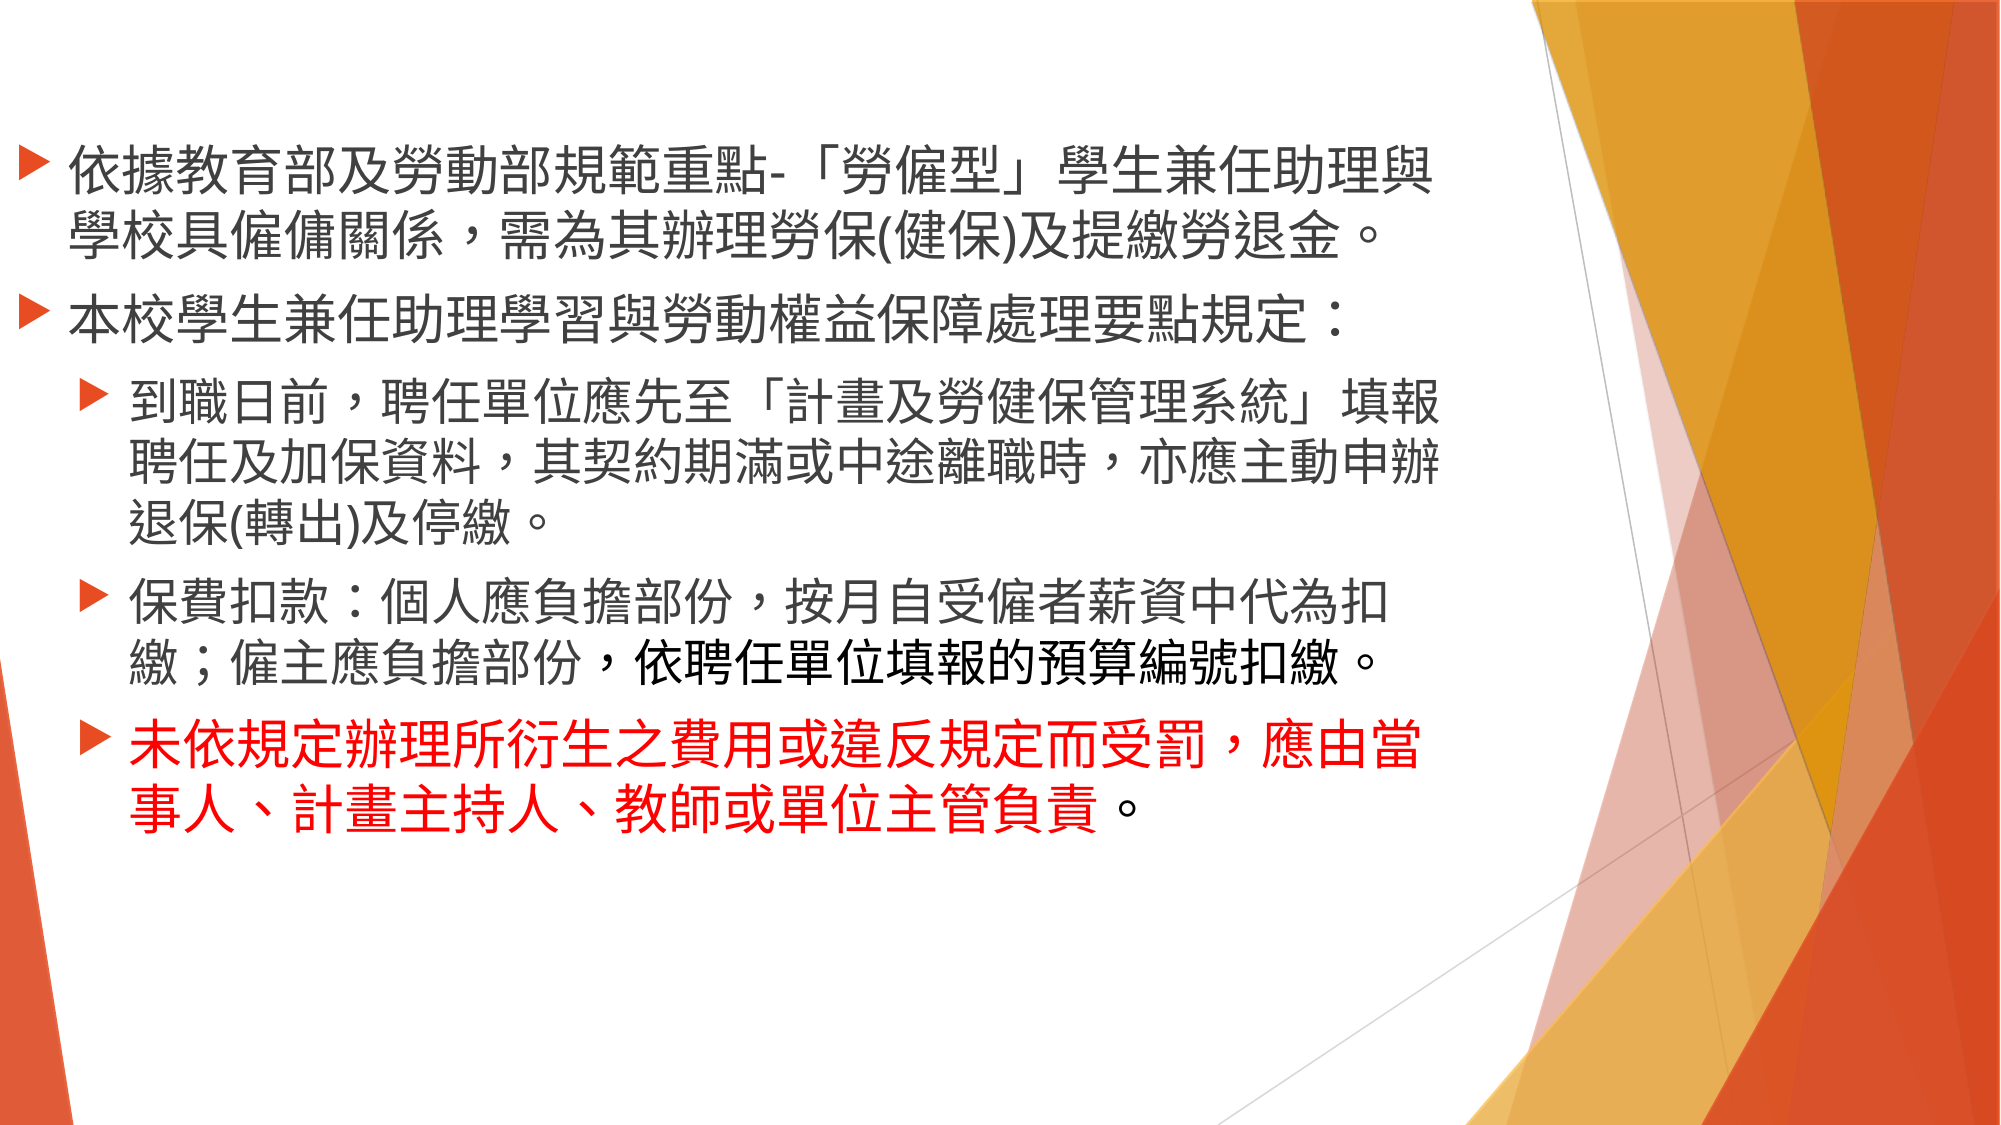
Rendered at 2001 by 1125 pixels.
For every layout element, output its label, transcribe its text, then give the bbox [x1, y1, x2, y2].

list 依據教育部及勞動部規範重點-「勞僱型」學生兼任助理與學校具僱傭關係，需為其辦理勞保(健保)及提繳勞退金。 本校學生兼任助理學習與勞動權益保障處理要點規定： 到職日前，聘任單位應先至「計畫及勞健保管理系統」填報聘任及加保資料，其契約期滿或中途離職時，亦應主動申辦退保(轉出)及停繳。 保費扣款：個人應負擔部份，按月自受僱者薪資中代為扣繳；僱主應負擔部份，依聘任單位填報的預算編號扣繳。 未依規定辦理所衍生之費用或違反規定而受罰，應由當事人、計畫主持人、教師或單位主管負責。 [0, 128, 1482, 981]
